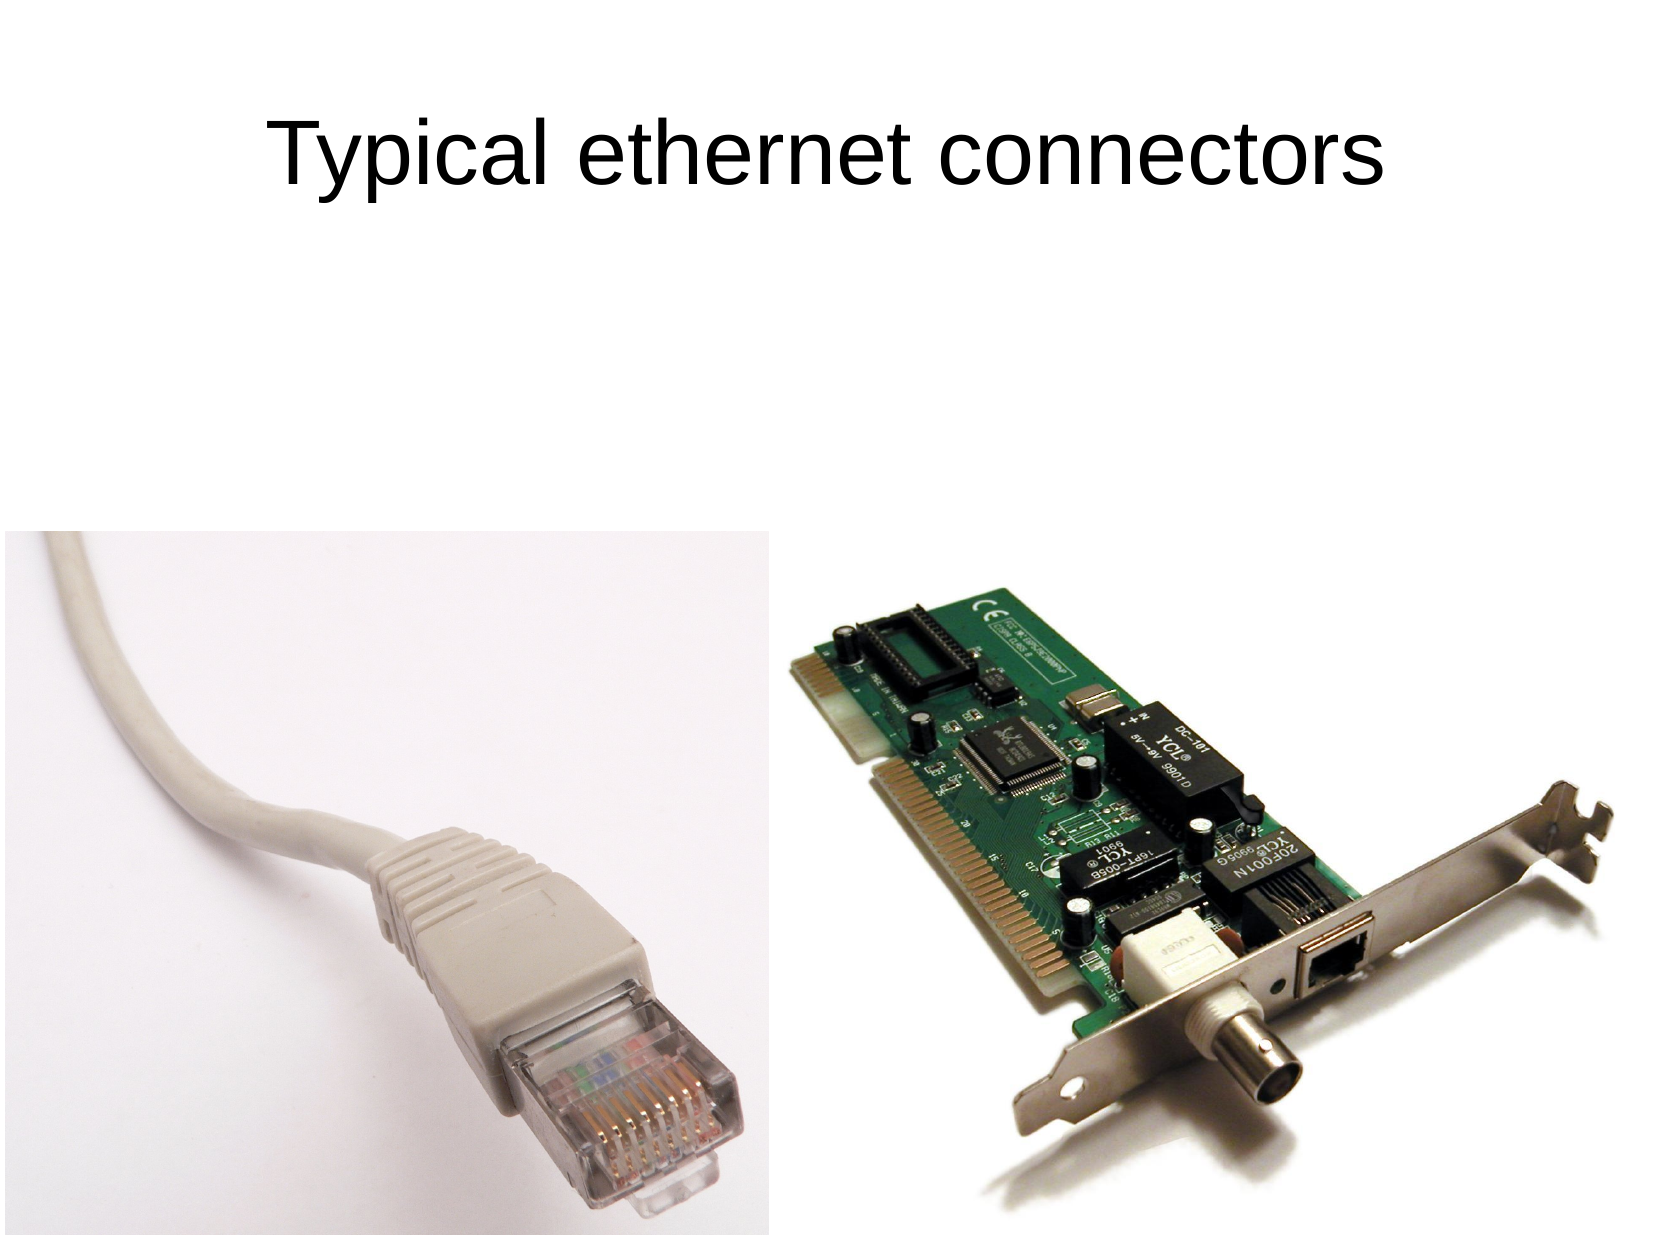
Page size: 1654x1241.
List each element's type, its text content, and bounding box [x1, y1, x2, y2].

picture [5, 531, 1647, 1235]
title Typical ethernet connectors [82, 56, 1571, 250]
